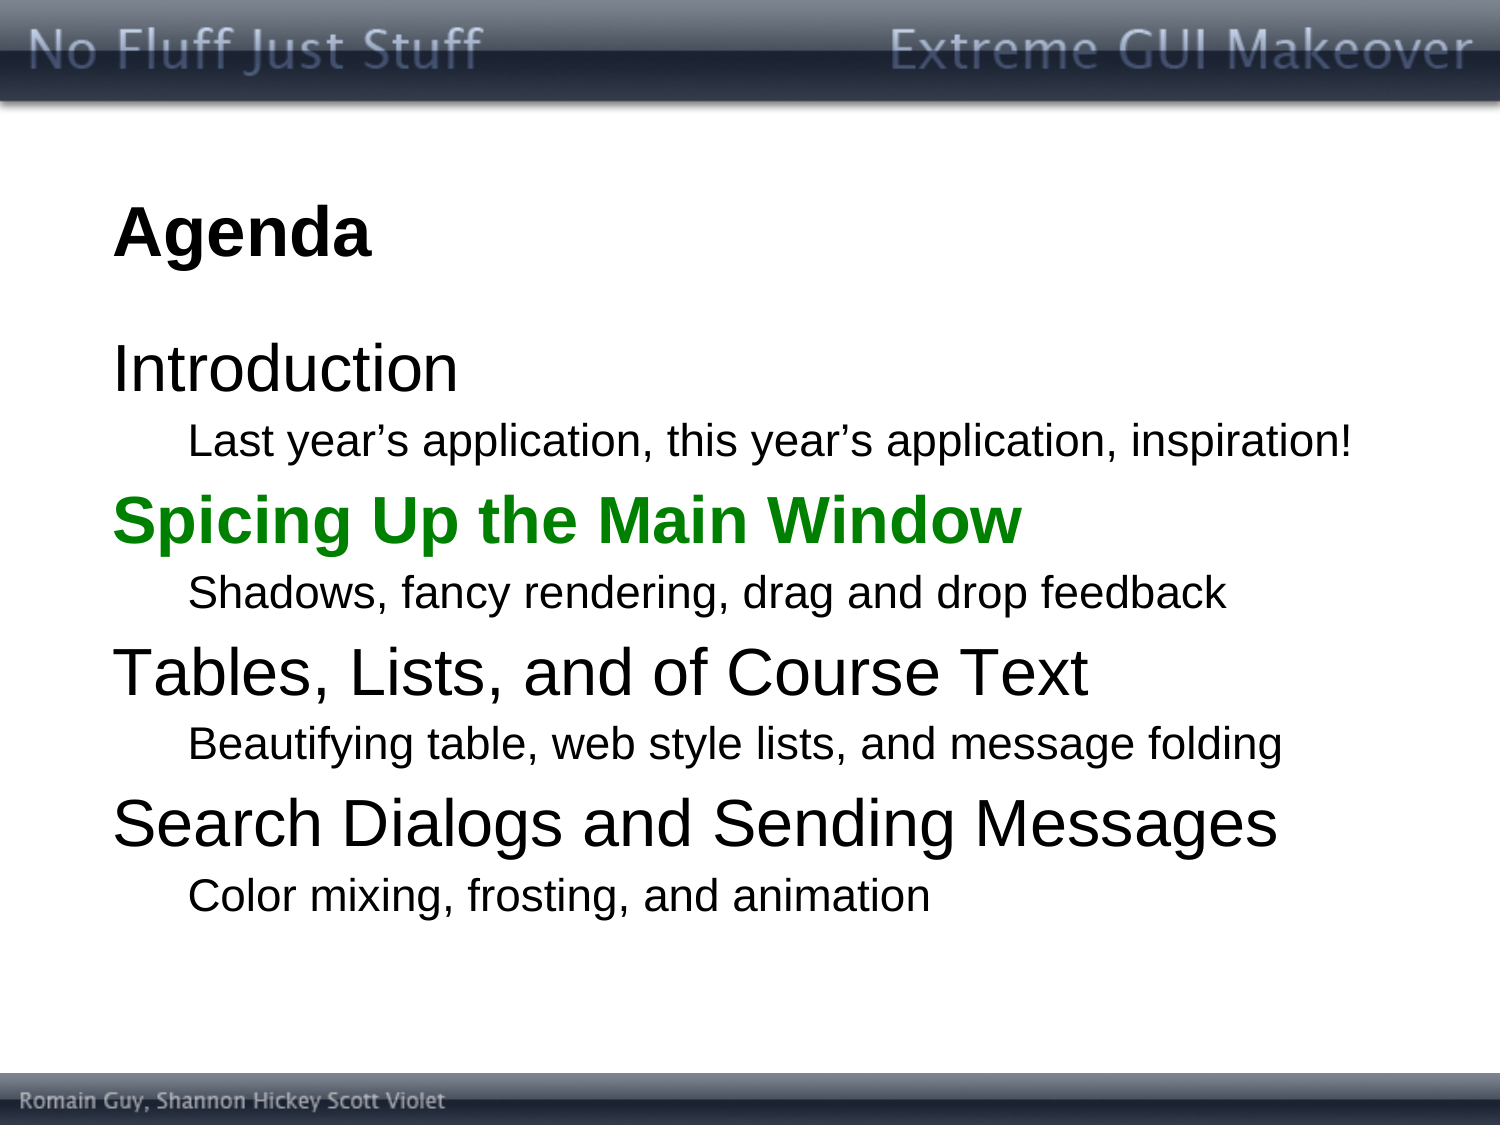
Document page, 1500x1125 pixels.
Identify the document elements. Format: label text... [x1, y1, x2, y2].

list Introduction Last year’s application, this year’s application, inspiration! Spicing Up the Main Window Shadows, fancy rendering, drag and drop feedback Tables, Lists, and of Course Text Beautifying table, web style lists, and message folding Search Dialogs and Sending Messages Color mixing, frosting, and animation [112, 337, 1463, 1030]
picture [0, 0, 1500, 114]
picture [0, 1073, 1500, 1125]
title Agenda [112, 119, 1417, 270]
